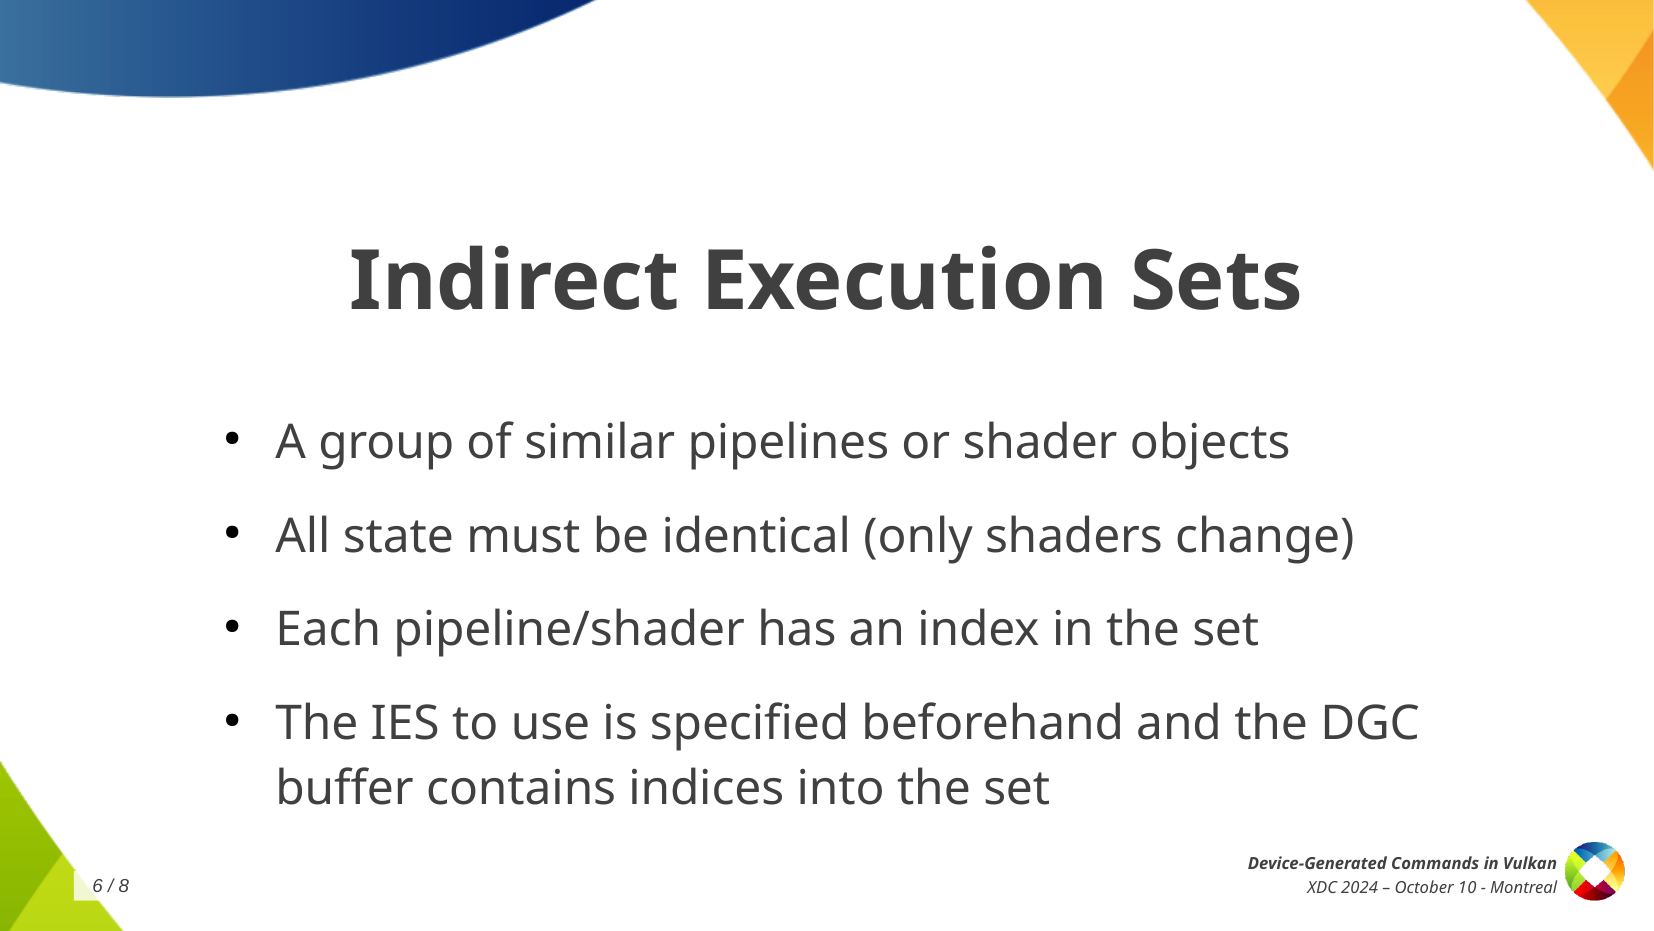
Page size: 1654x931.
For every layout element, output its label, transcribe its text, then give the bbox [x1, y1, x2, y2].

title Indirect Execution Sets [206, 206, 1447, 348]
list A group of similar pipelines or shader objects All state must be identical (only shaders change) Each pipeline/shader has an index in the set The IES to use is specified beforehand and the DGC buffer contains indices into the set [206, 407, 1447, 821]
picture [0, 344, 215, 931]
picture [1564, 841, 1625, 901]
picture [1517, 0, 1654, 248]
picture [0, 0, 827, 98]
